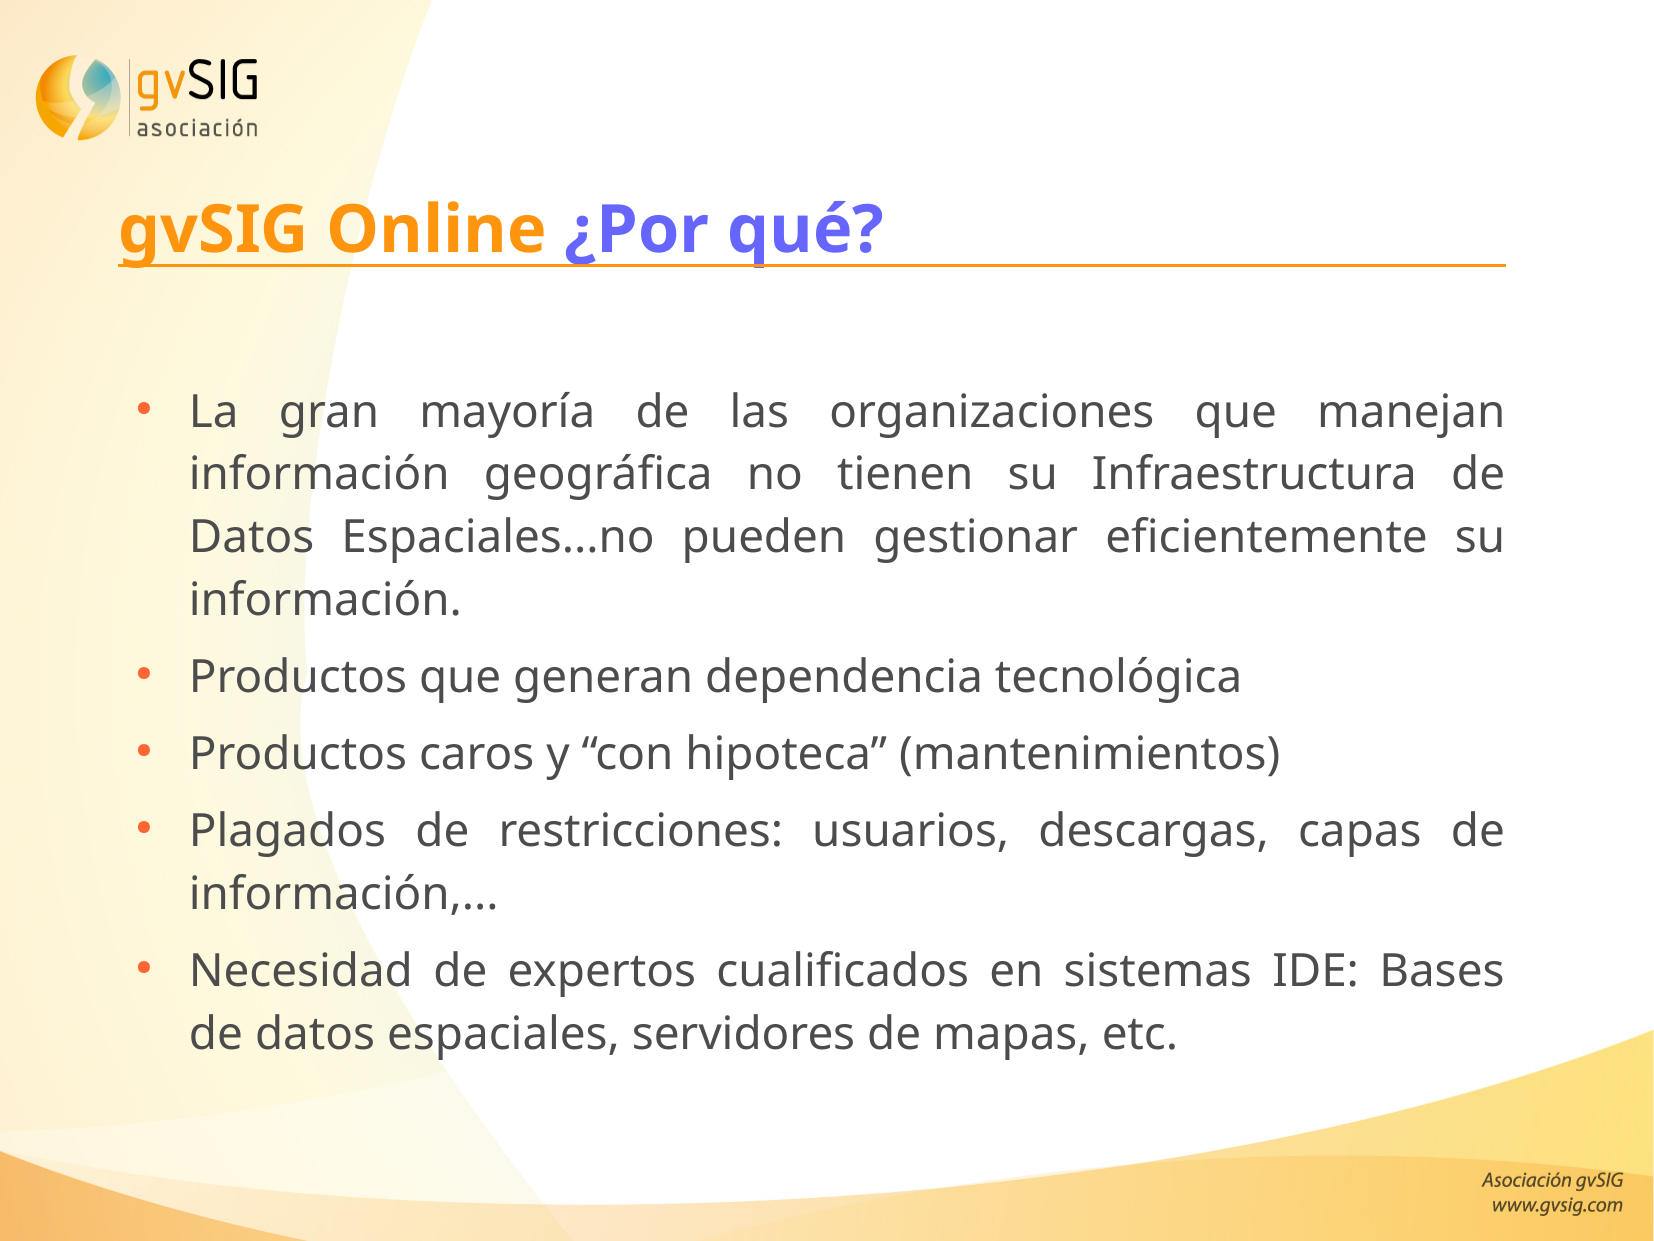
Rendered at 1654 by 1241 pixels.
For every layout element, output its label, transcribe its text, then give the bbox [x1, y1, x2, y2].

list La gran mayoría de las organizaciones que manejan información geográfica no tienen su Infraestructura de Datos Espaciales...no pueden gestionar eficientemente su información. Productos que generan dependencia tecnológica Productos caros y “con hipoteca” (mantenimientos) Plagados de restricciones: usuarios, descargas, capas de información,... Necesidad de expertos cualificados en sistemas IDE: Bases de datos espaciales, servidores de mapas, etc. [118, 301, 1506, 964]
picture [0, 0, 1654, 1241]
title gvSIG Online ¿Por qué? [118, 177, 1607, 276]
